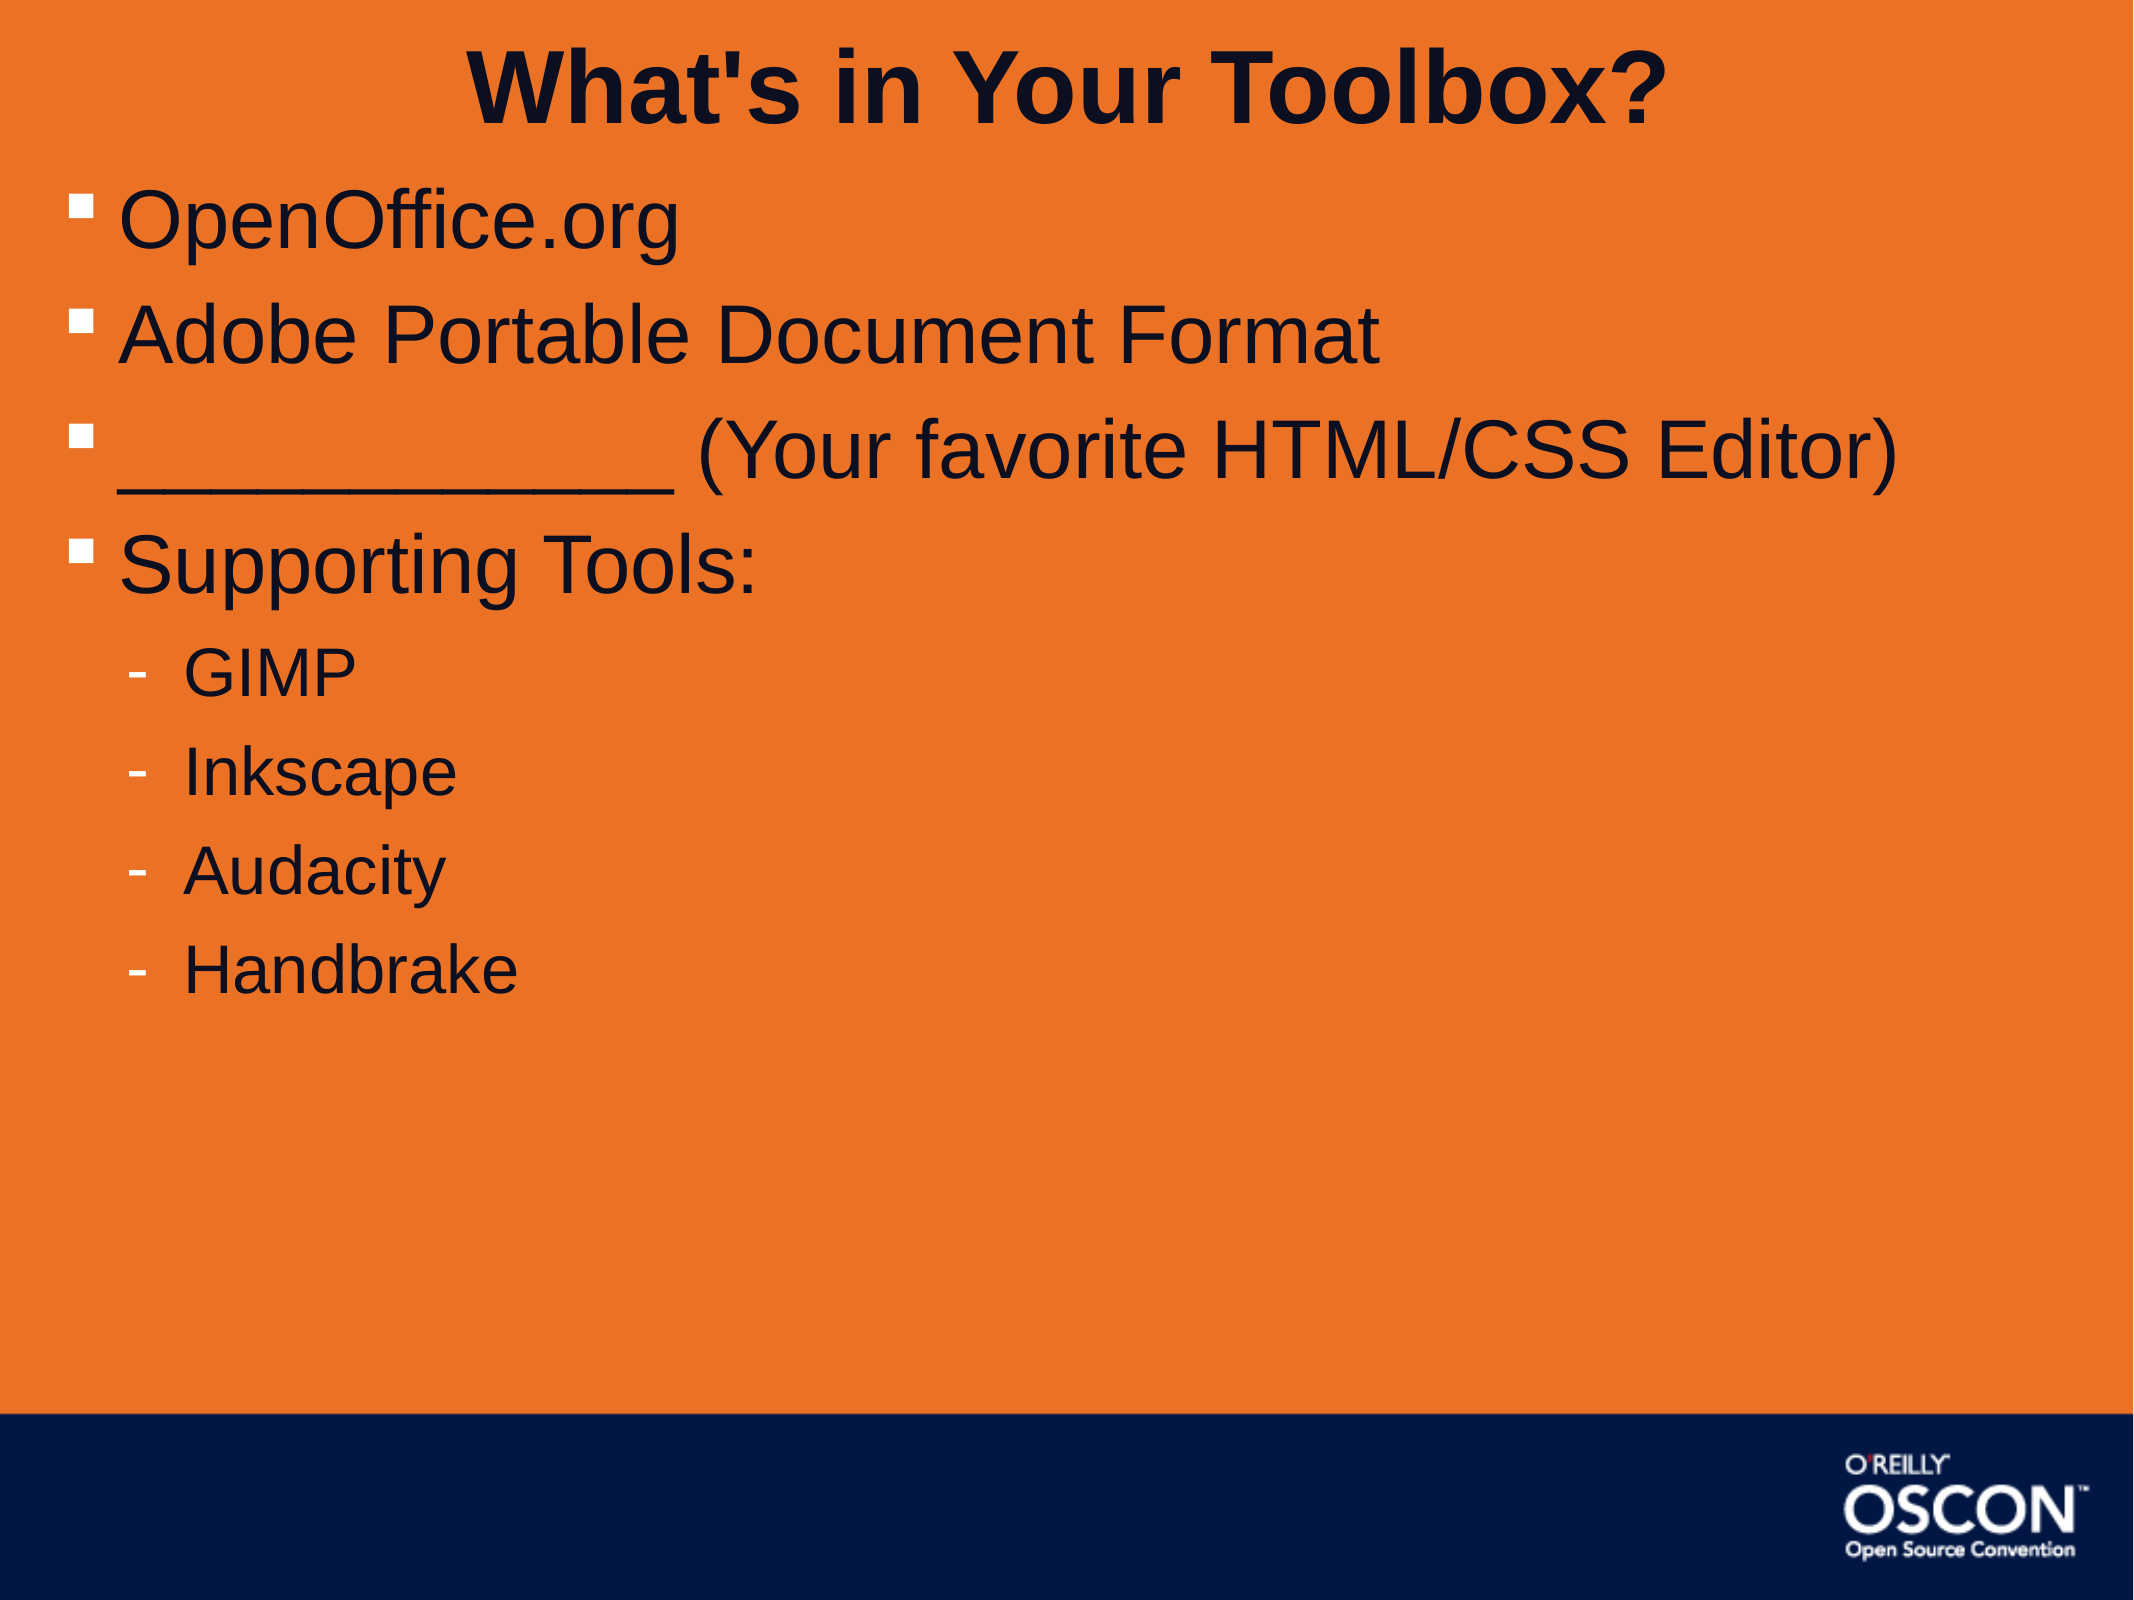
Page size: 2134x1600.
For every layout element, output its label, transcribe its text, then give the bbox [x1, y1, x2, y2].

list OpenOffice.org Adobe Portable Document Format ____________ (Your favorite HTML/CSS Editor) Supporting Tools: GIMP Inkscape Audacity Handbrake [47, 168, 2100, 1415]
picture [0, 0, 2134, 1600]
title What's in Your Toolbox? [45, 7, 2094, 158]
